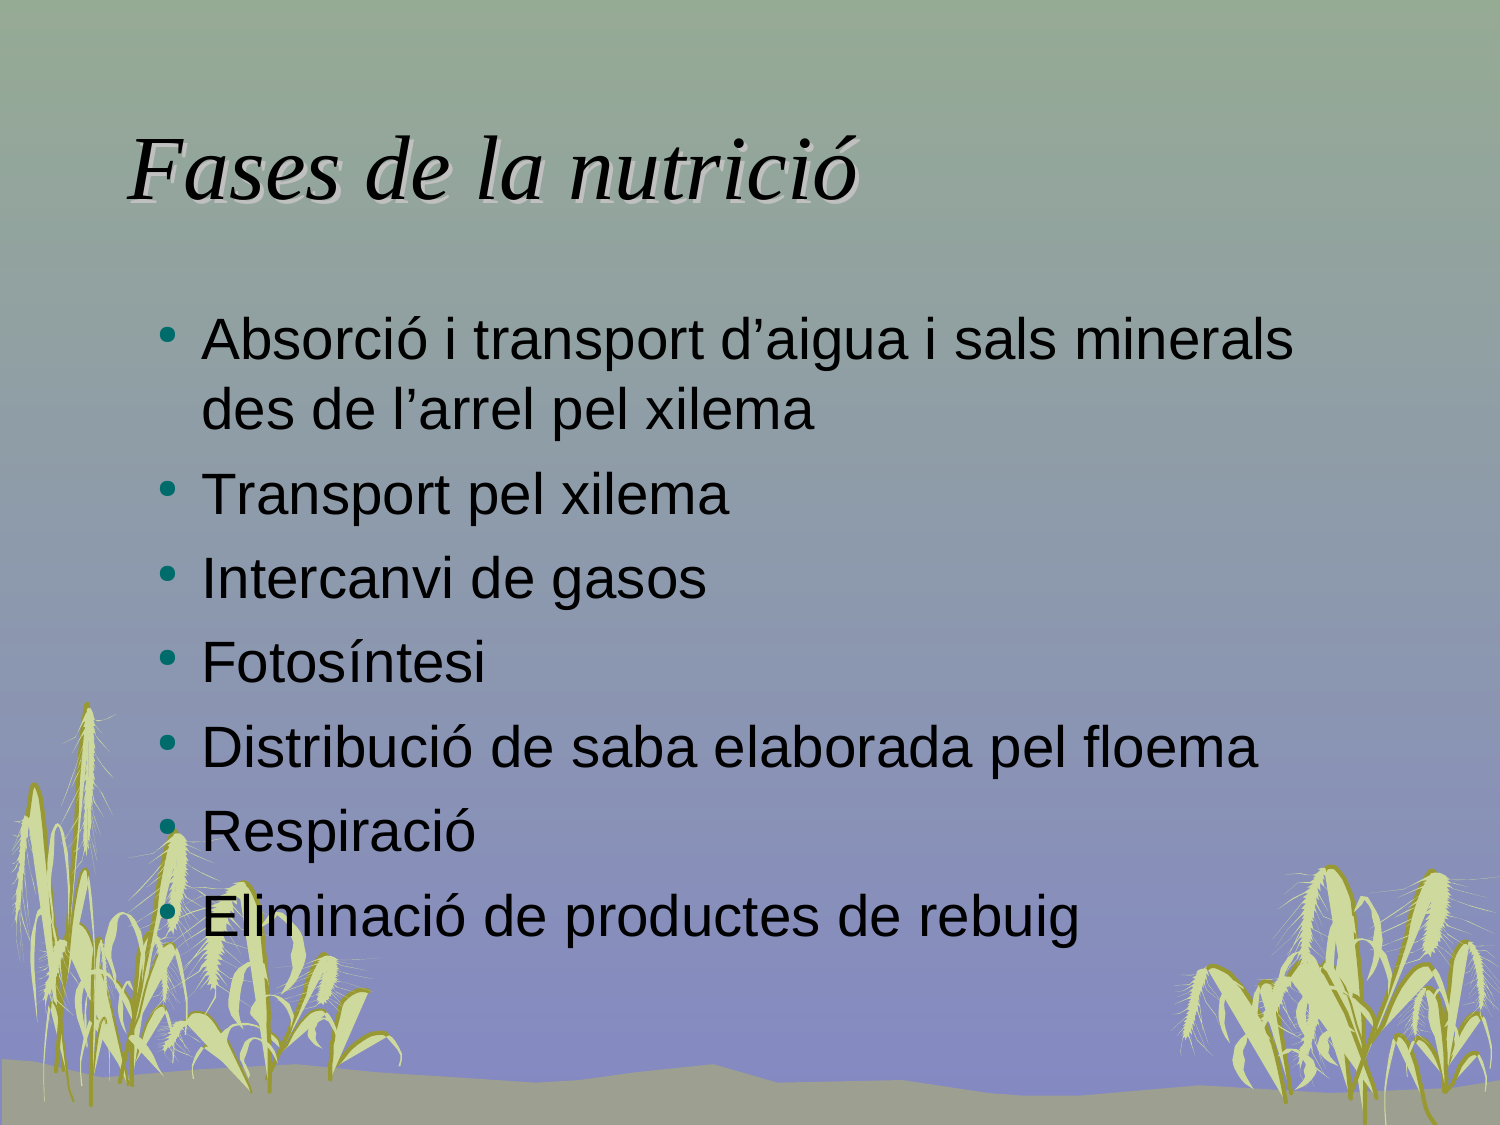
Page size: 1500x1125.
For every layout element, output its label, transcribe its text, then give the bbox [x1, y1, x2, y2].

title Fases de la nutrició [112, 68, 1388, 257]
list Absorció i transport d’aigua i sals minerals des de l’arrel pel xilema Transport pel xilema Intercanvi de gasos Fotosíntesi Distribució de saba elaborada pel floema Respiració Eliminació de productes de rebuig [112, 293, 1388, 969]
